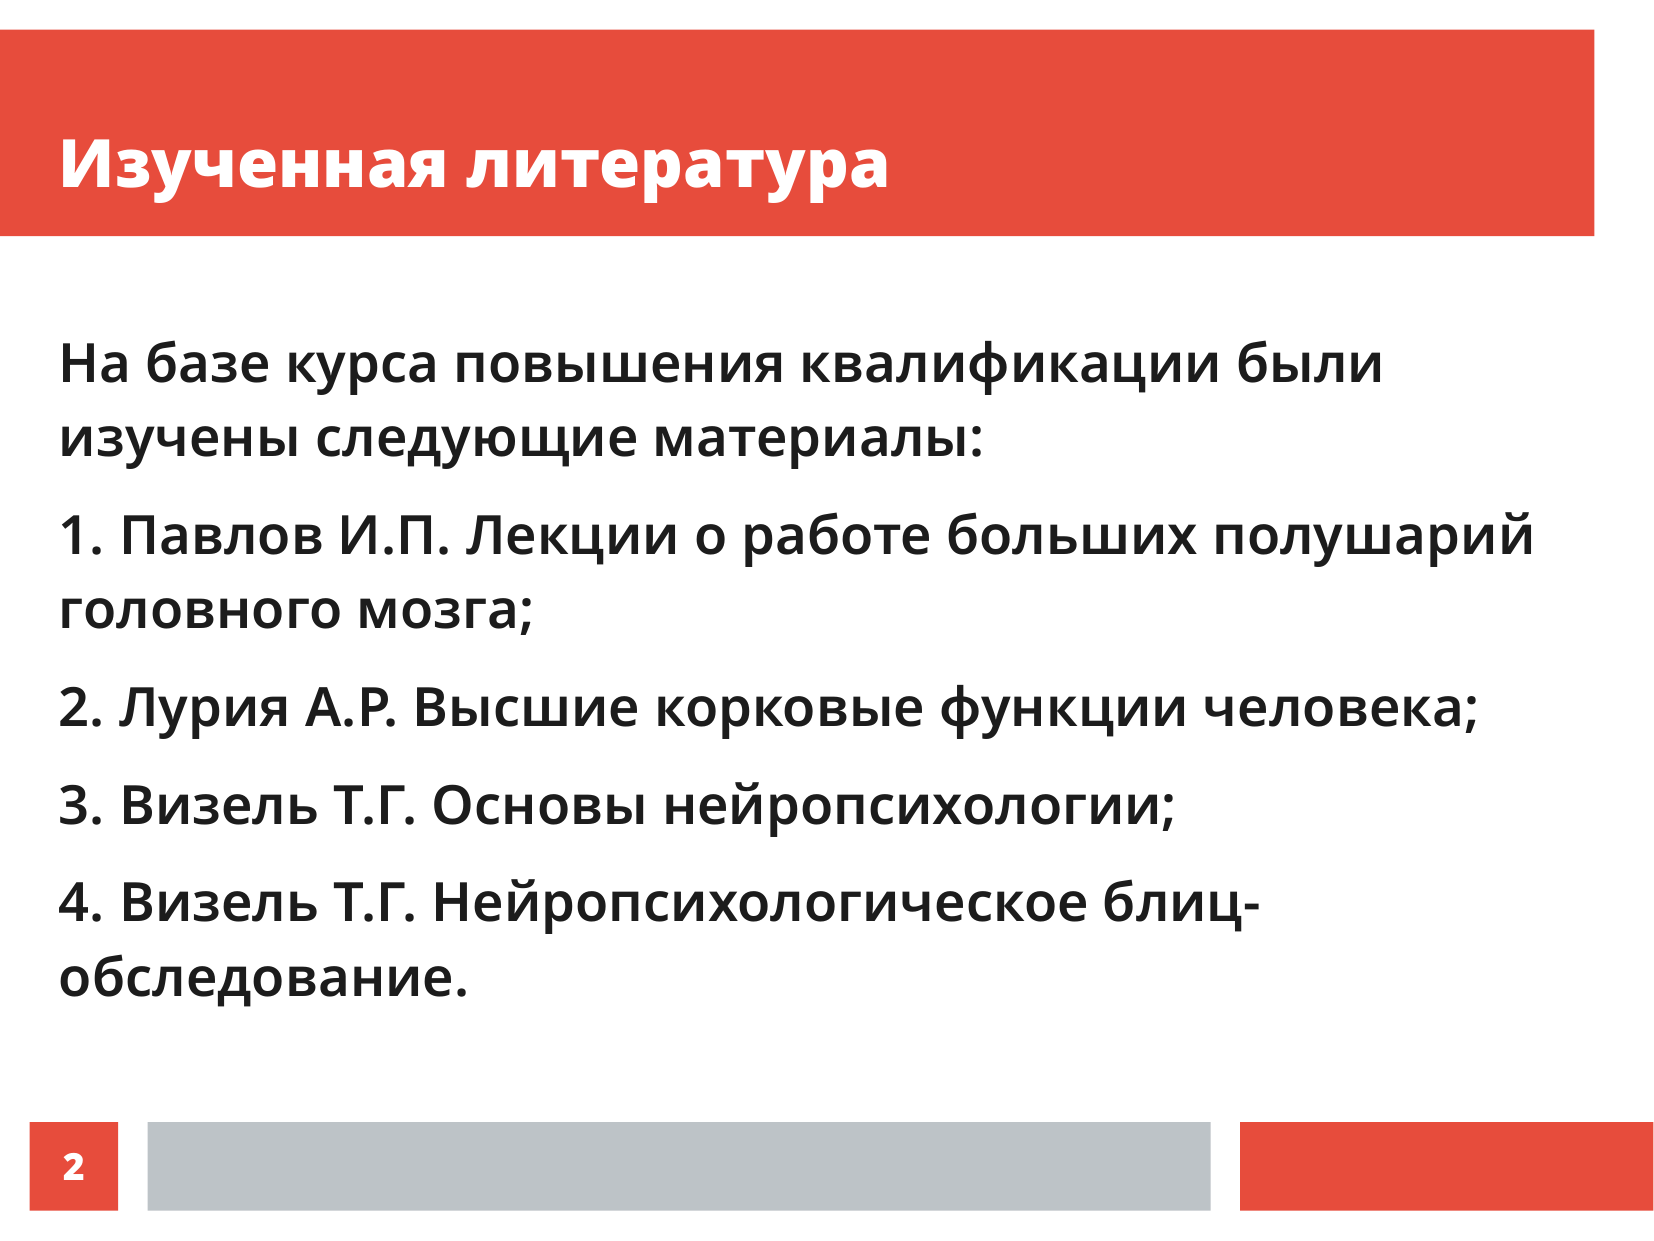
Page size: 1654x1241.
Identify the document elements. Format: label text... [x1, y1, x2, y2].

list На базе курса повышения квалификации были изучены следующие материалы: 1. Павлов И.П. Лекции о работе больших полушарий головного мозга; 2. Лурия А.Р. Высшие корковые функции человека; 3. Визель Т.Г. Основы нейропсихологии; 4. Визель Т.Г. Нейропсихологическое блиц-обследование. [59, 324, 1565, 1093]
title Изученная литература [59, 59, 1595, 207]
